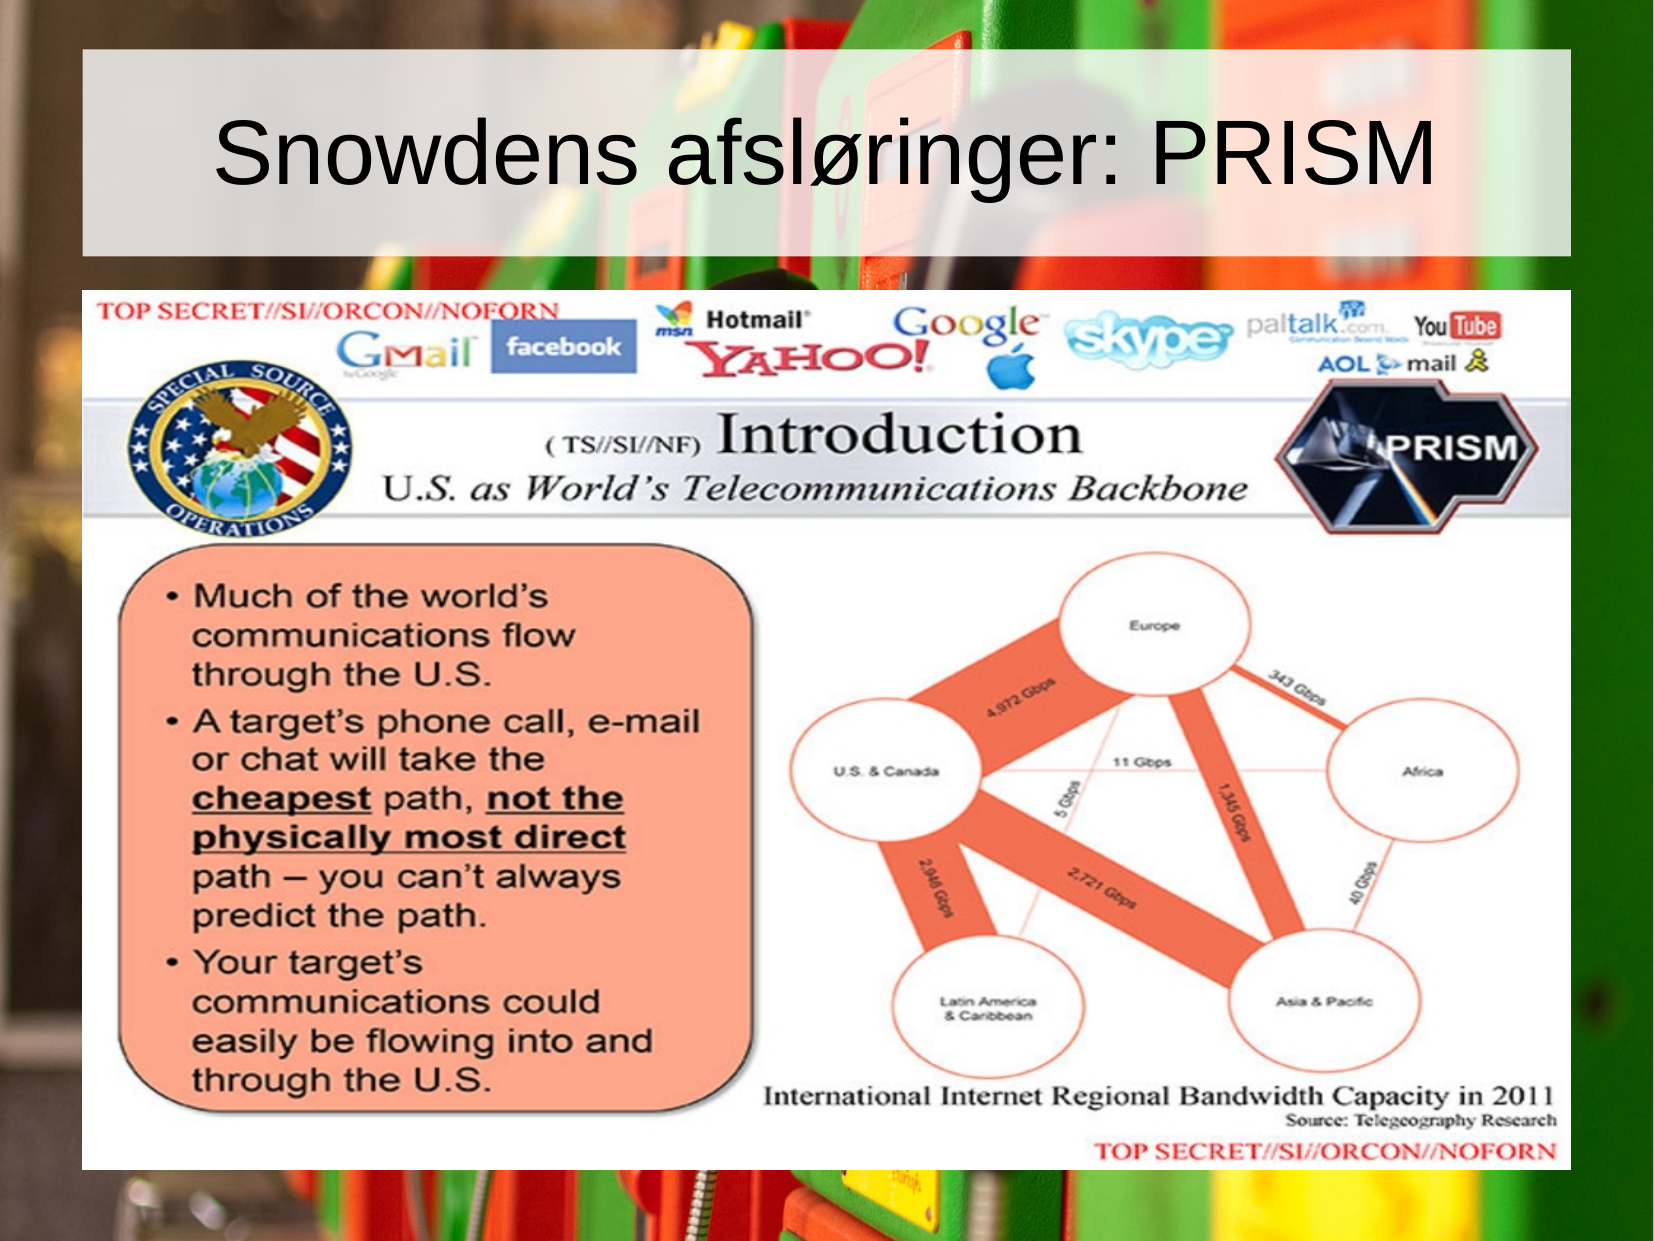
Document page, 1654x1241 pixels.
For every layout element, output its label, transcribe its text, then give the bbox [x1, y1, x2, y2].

picture [0, 0, 1654, 1241]
title Snowdens afsløringer: PRISM [82, 49, 1571, 257]
